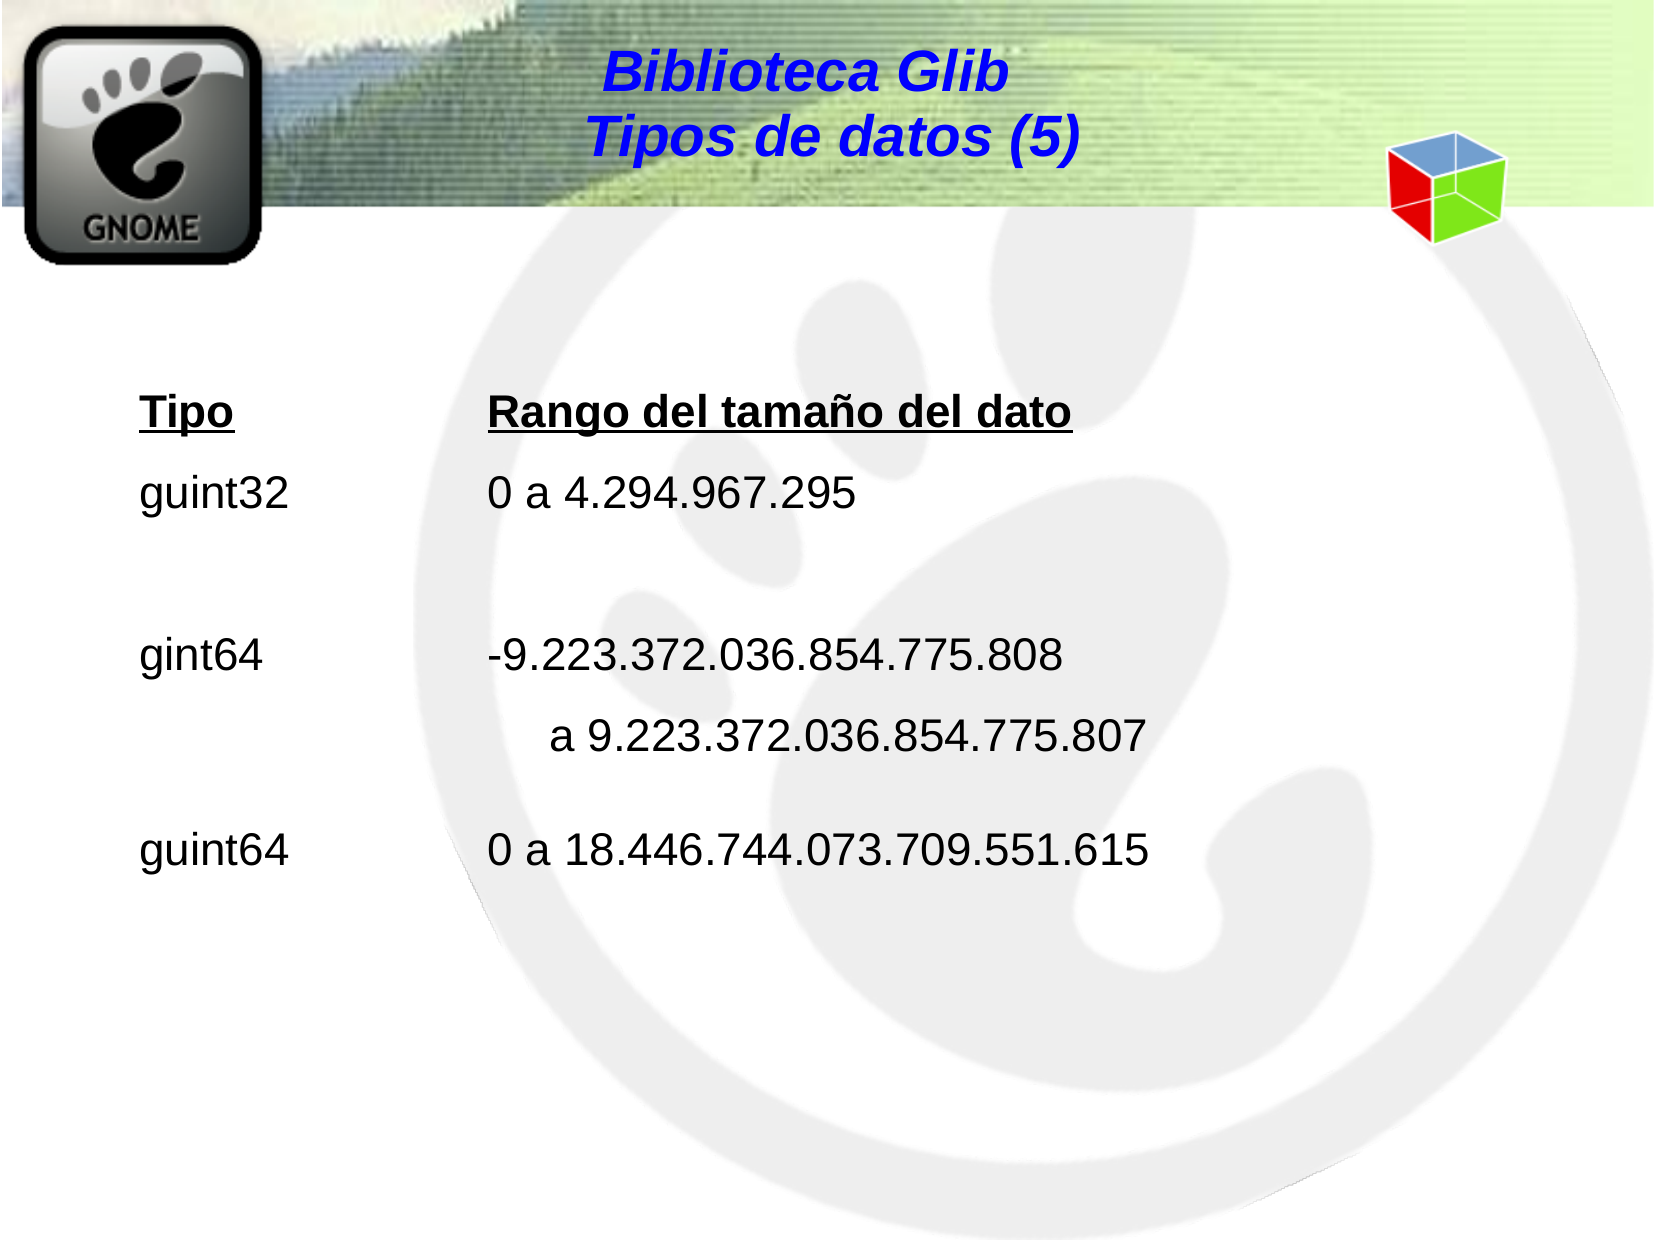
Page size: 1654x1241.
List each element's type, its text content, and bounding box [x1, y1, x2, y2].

list Tipo Rango del tamaño del dato guint32 0 a 4.294.967.295 gint64 -9.223.372.036.854.775.808 a 9.223.372.036.854.775.807 guint64 0 a 18.446.744.073.709.551.615 [121, 305, 1534, 1087]
picture [2, 0, 1654, 1240]
title Biblioteca Glib Tipos de datos (5) [236, 0, 1359, 208]
